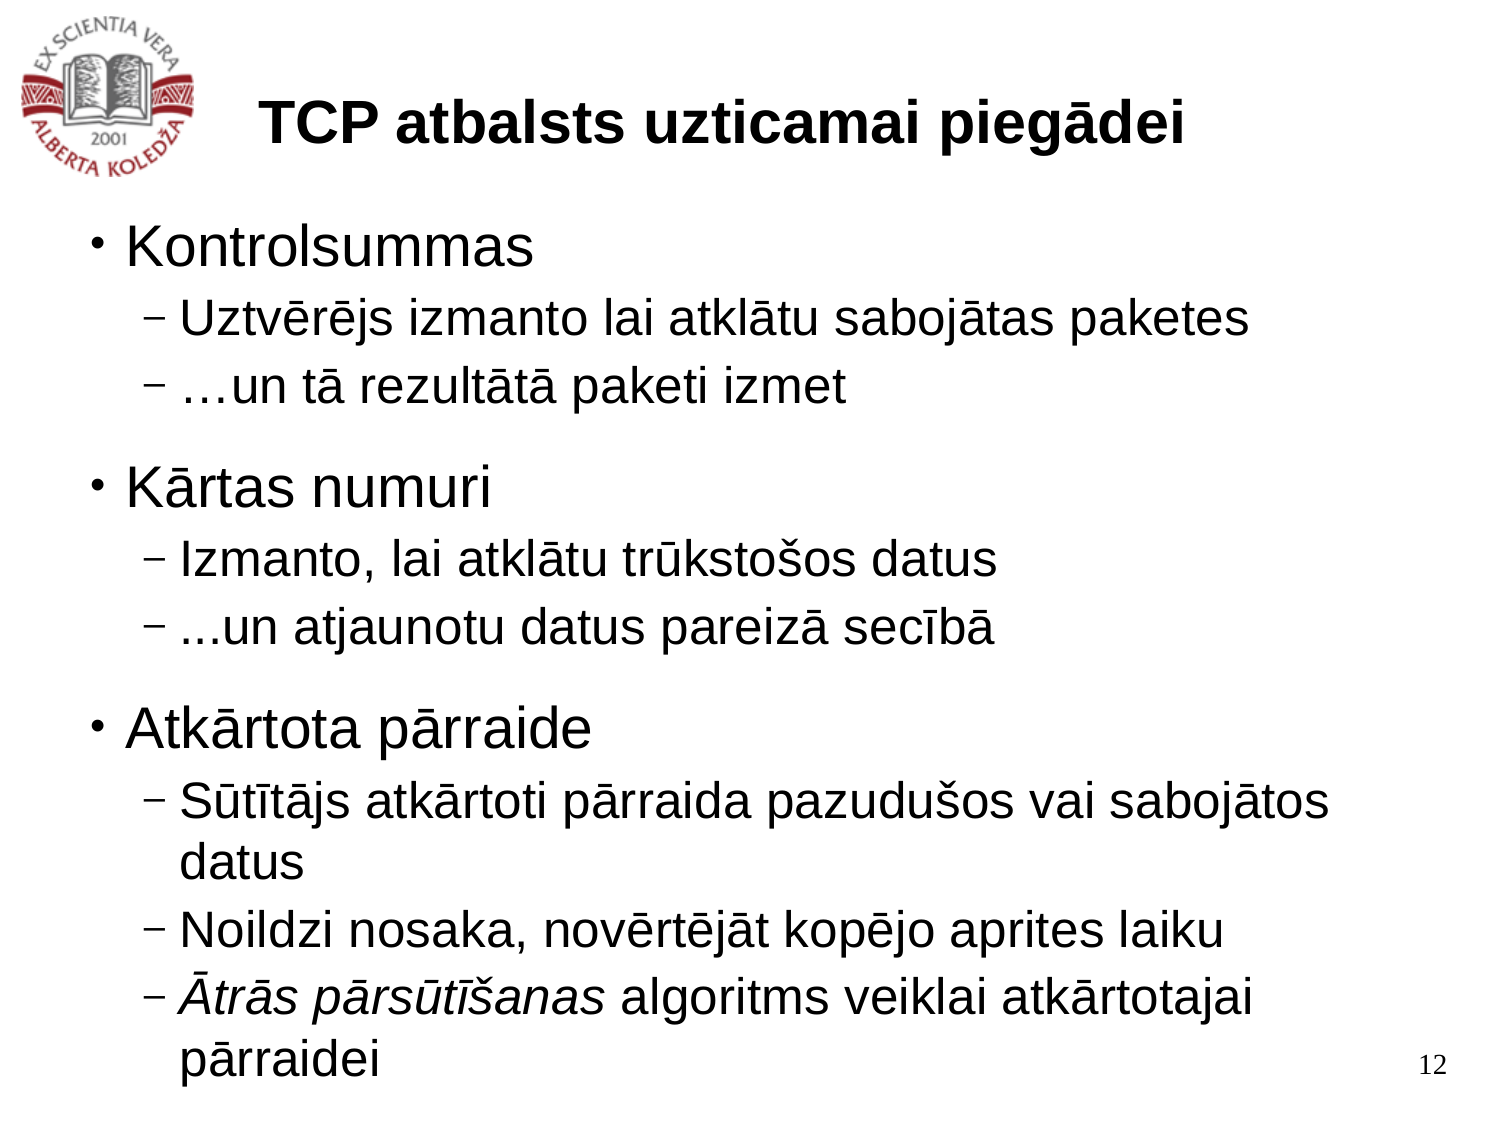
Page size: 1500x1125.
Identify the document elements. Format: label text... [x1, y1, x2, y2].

list Kontrolsummas Uztvērējs izmanto lai atklātu sabojātas paketes …un tā rezultātā paketi izmet Kārtas numuri Izmanto, lai atklātu trūkstošos datus ...un atjaunotu datus pareizā secībā Atkārtota pārraide Sūtītājs atkārtoti pārraida pazudušos vai sabojātos datus Noildzi nosaka, novērtējāt kopējo aprites laiku Ātrās pārsūtīšanas algoritms veiklai atkārtotajai pārraidei [74, 200, 1463, 1101]
title TCP atbalsts uzticamai piegādei [50, 62, 1374, 175]
picture [21, 16, 194, 177]
